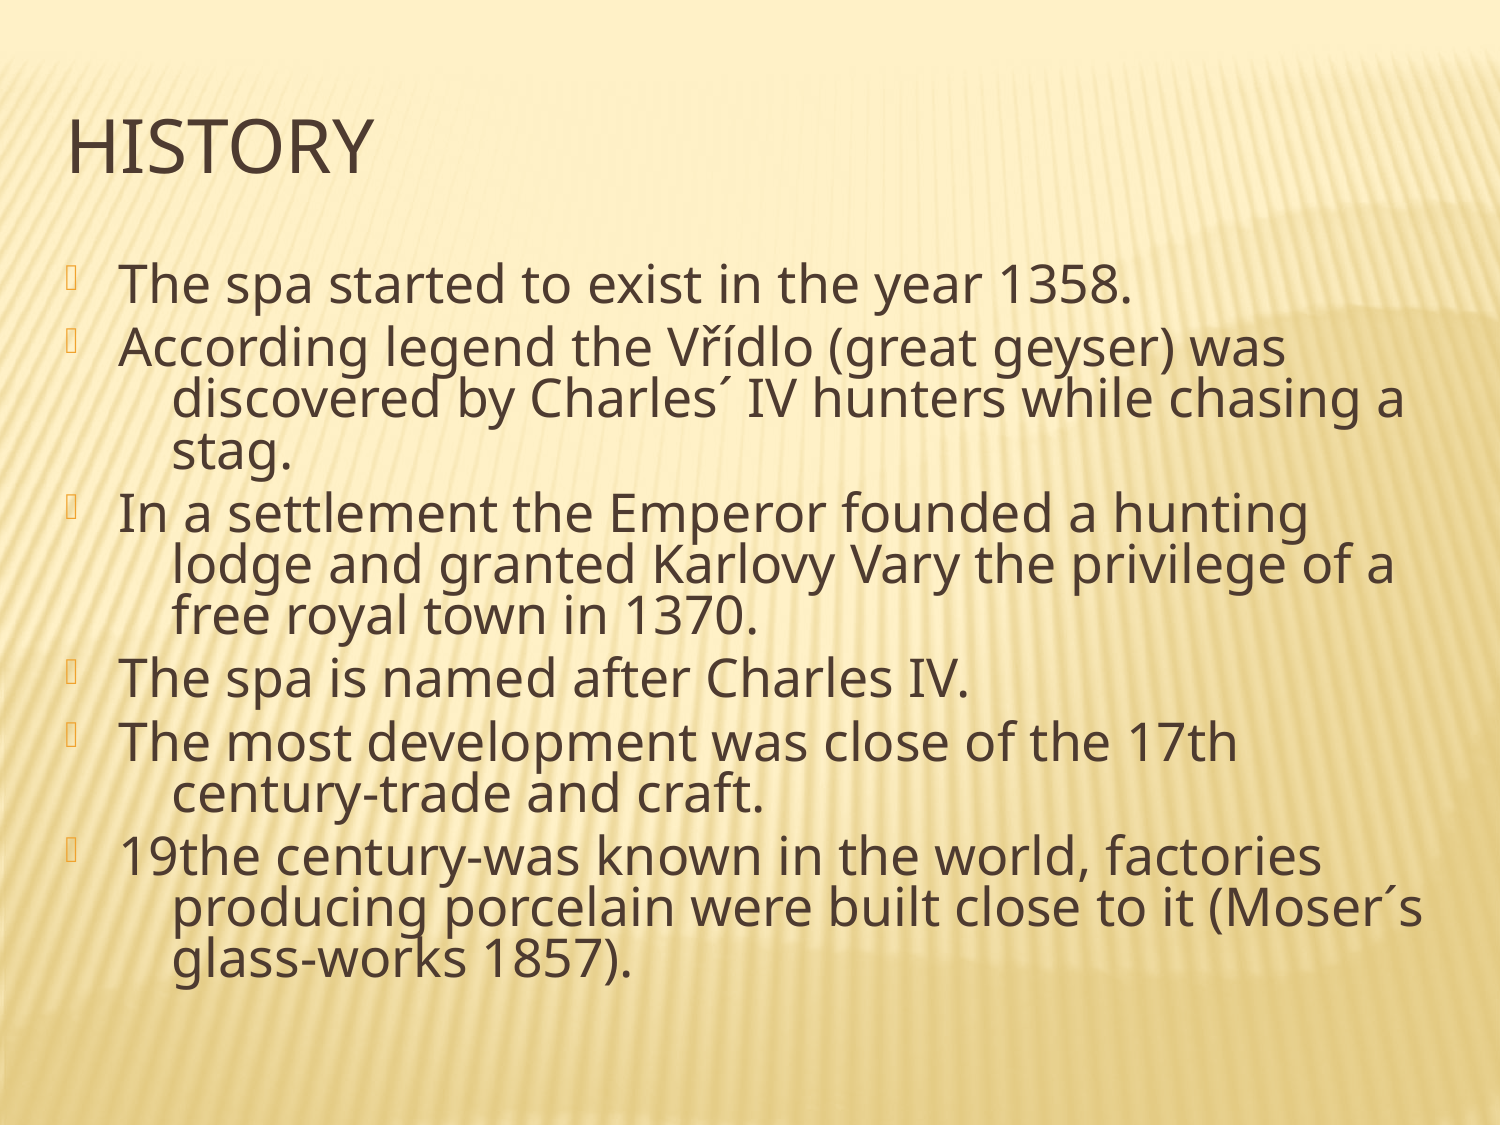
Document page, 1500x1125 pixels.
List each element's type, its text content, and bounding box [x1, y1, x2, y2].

list The spa started to exist in the year 1358. According legend the Vřídlo (great geyser) was discovered by Charles´ IV hunters while chasing a stag. In a settlement the Emperor founded a hunting lodge and granted Karlovy Vary the privilege of a free royal town in 1370. The spa is named after Charles IV. The most development was close of the 17th century-trade and craft. 19the century-was known in the world, factories producing porcelain were built close to it (Moser´s glass-works 1857). [50, 254, 1476, 998]
title History [50, 75, 1476, 213]
